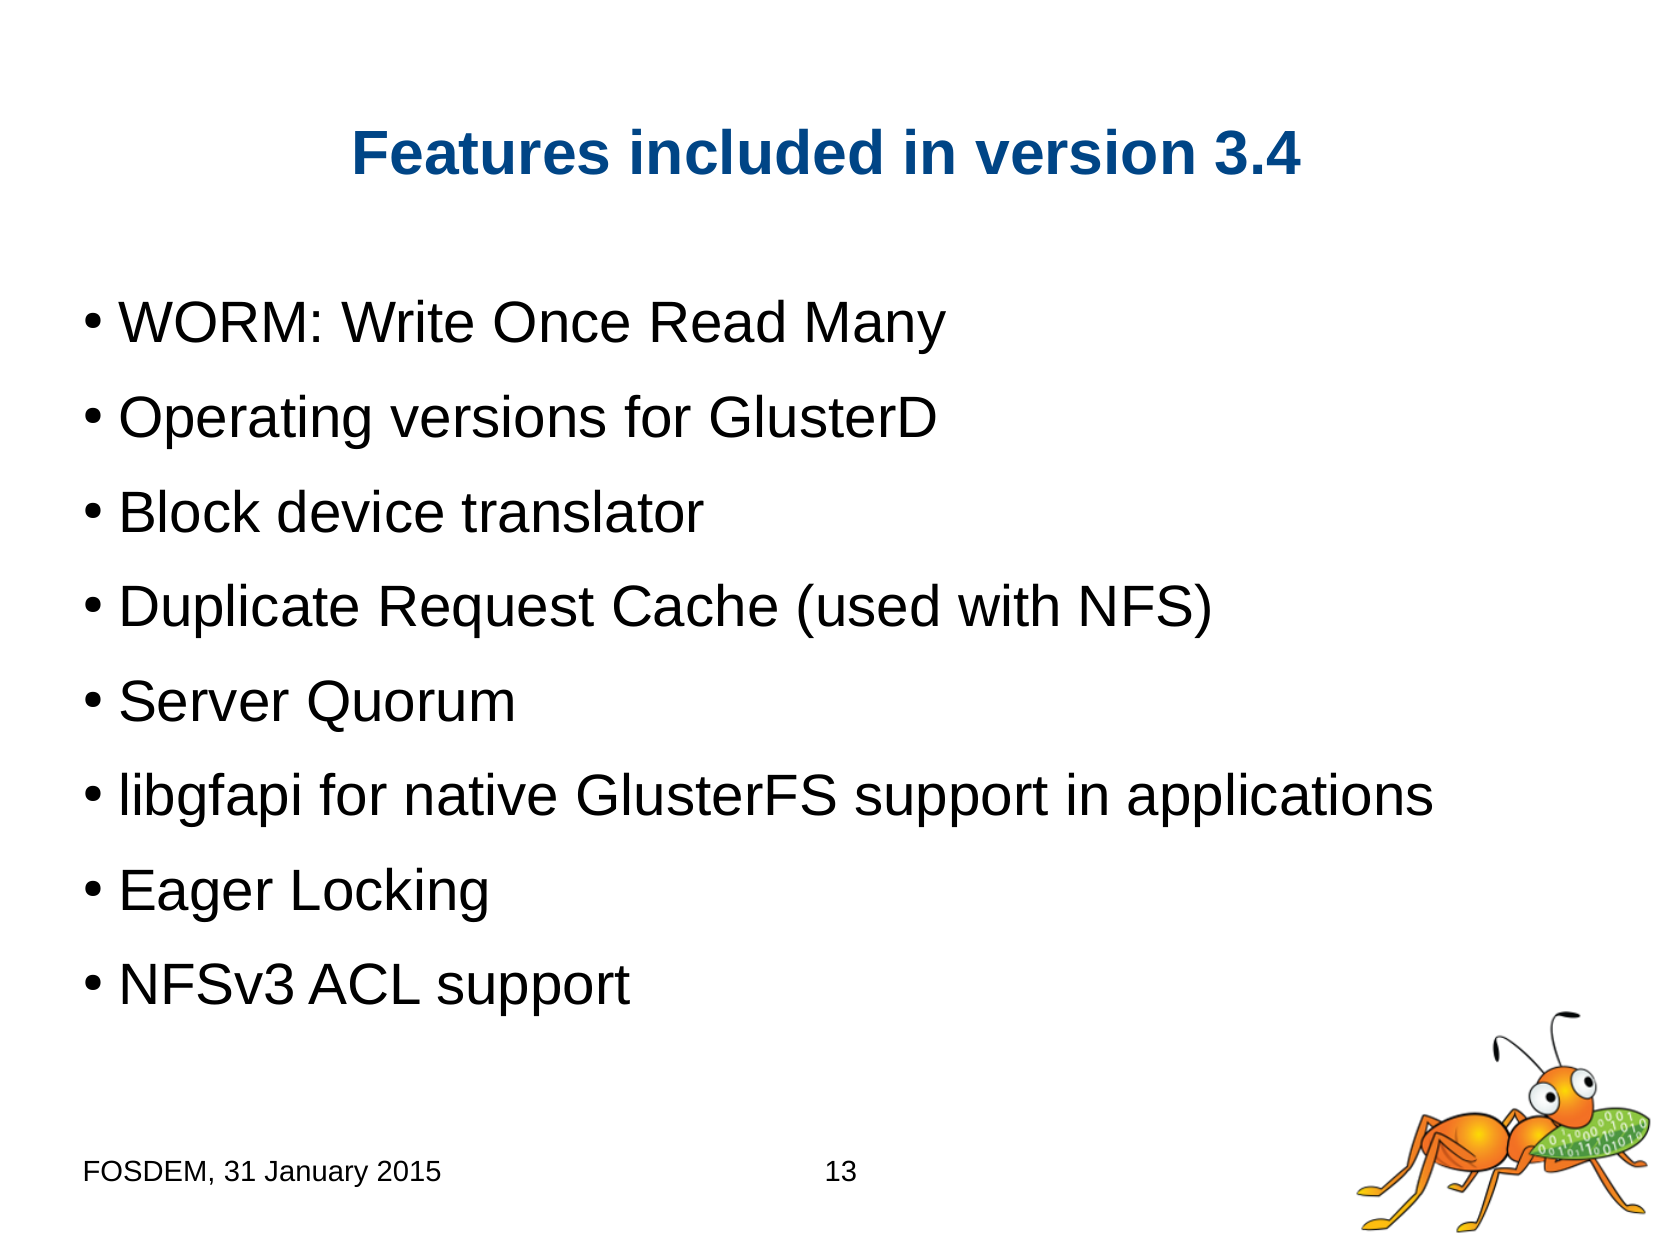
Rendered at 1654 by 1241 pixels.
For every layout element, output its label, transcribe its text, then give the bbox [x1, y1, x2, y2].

title Features included in version 3.4 [82, 49, 1571, 257]
picture [1353, 1009, 1654, 1235]
list WORM: Write Once Read Many Operating versions for GlusterD Block device translator Duplicate Request Cache (used with NFS) Server Quorum libgfapi for native GlusterFS support in applications Eager Locking NFSv3 ACL support [82, 290, 1571, 1010]
